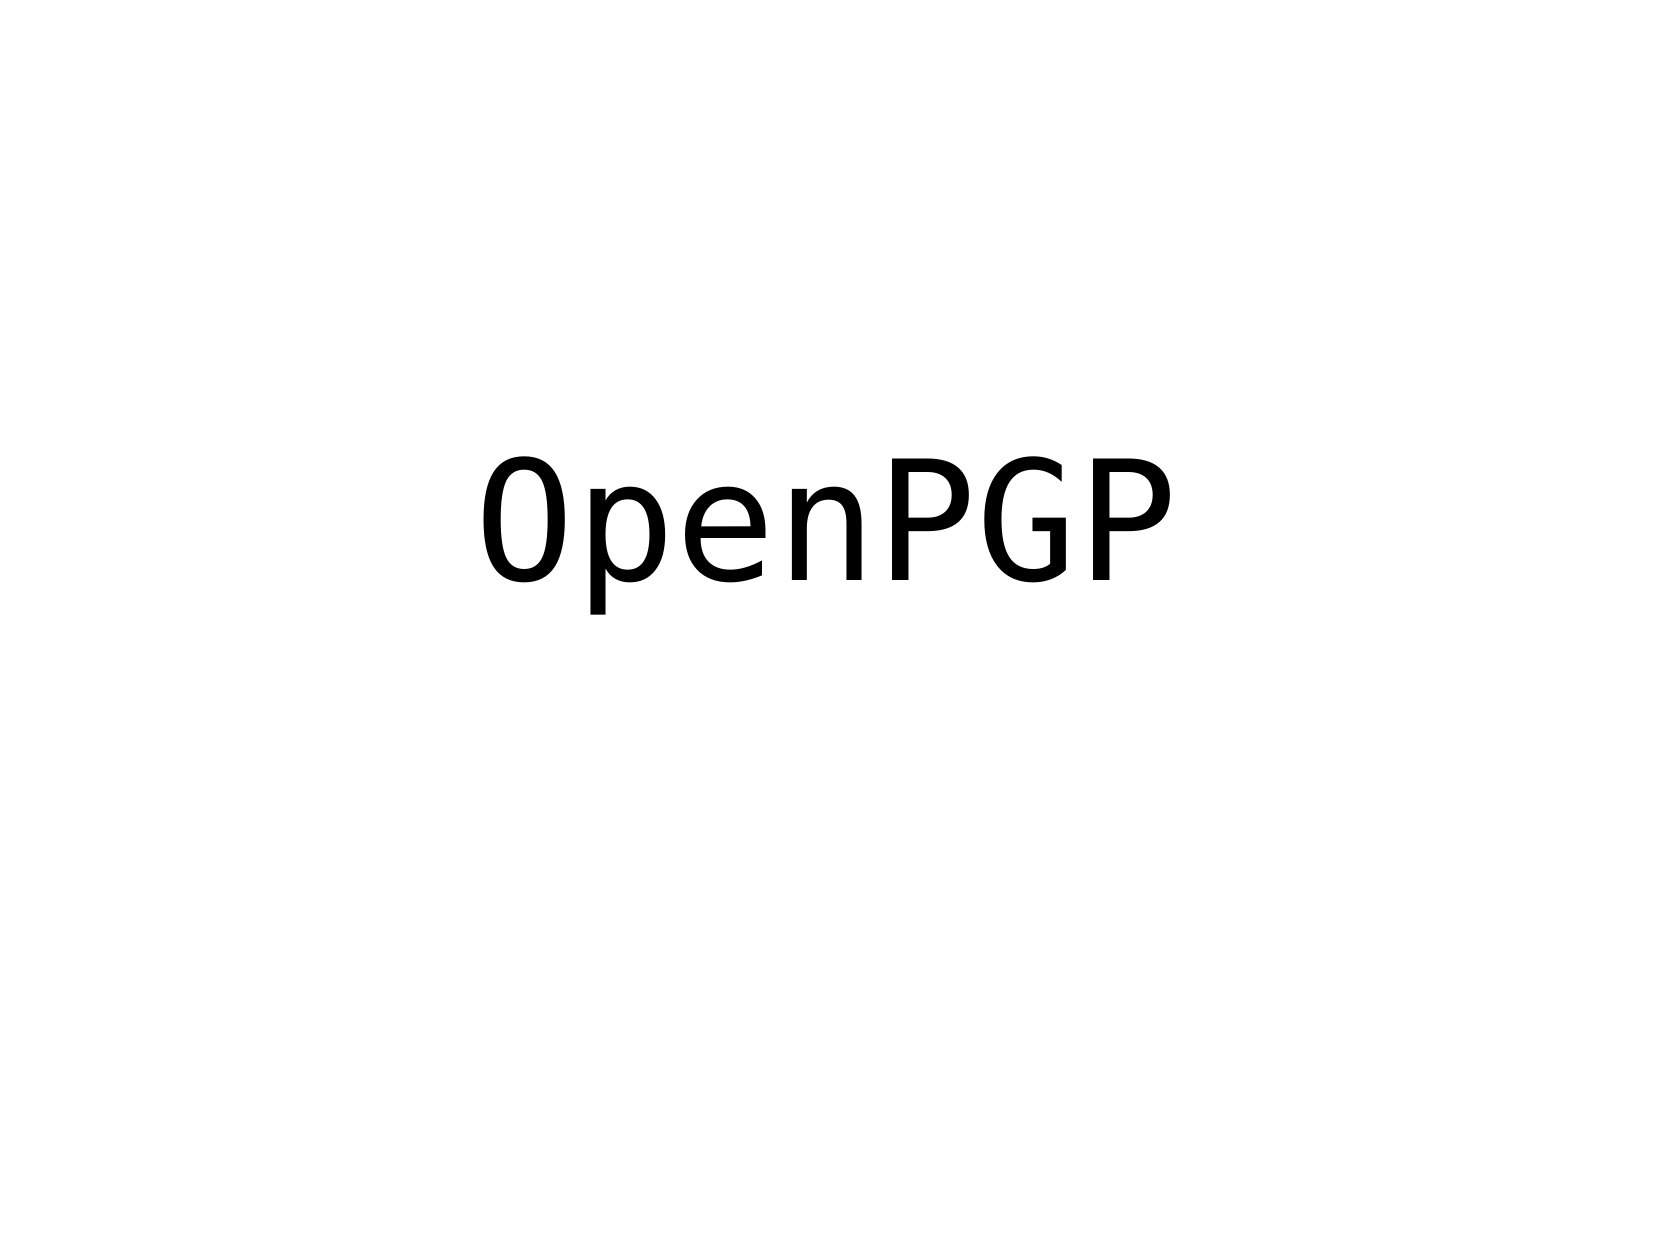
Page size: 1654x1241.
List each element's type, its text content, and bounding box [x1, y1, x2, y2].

title OpenPGP [82, 426, 1571, 815]
